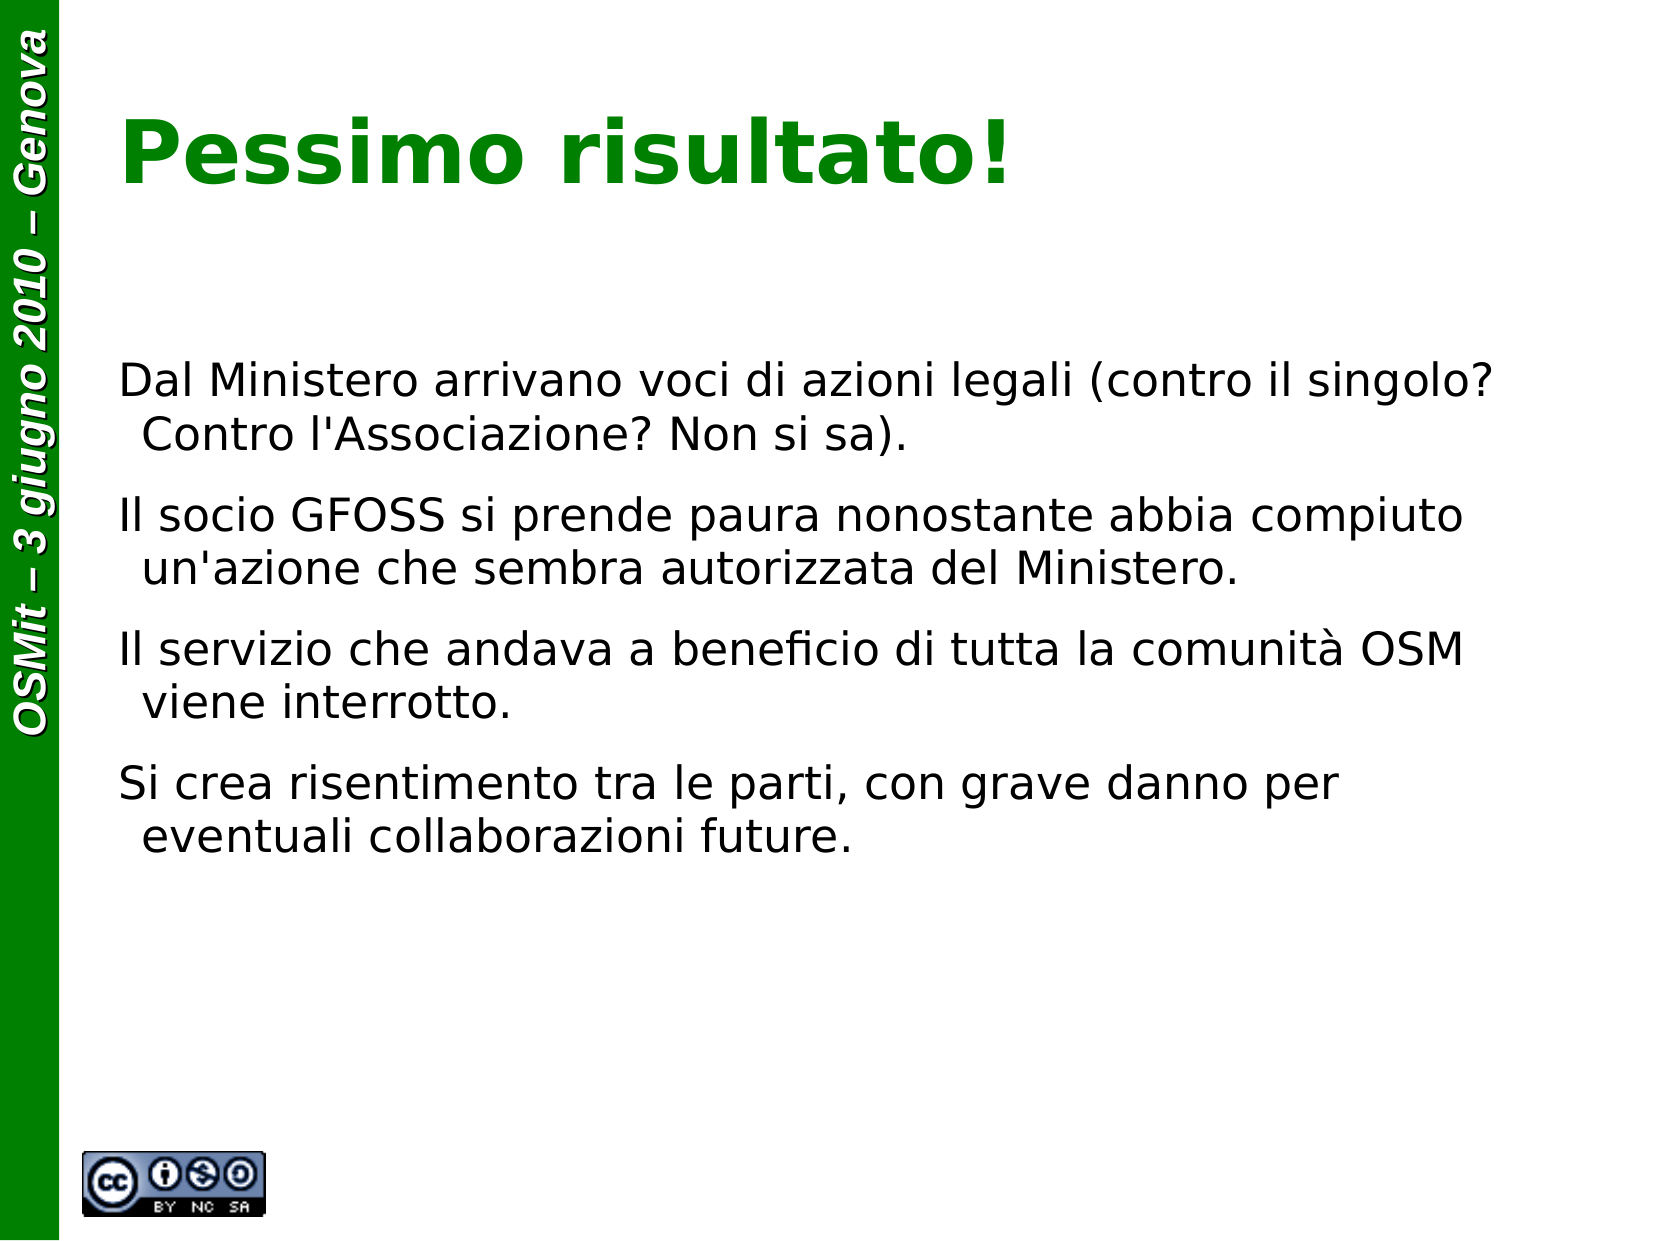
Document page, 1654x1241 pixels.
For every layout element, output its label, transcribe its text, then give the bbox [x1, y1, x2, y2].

title Pessimo risultato! [118, 56, 1565, 249]
list Dal Ministero arrivano voci di azioni legali (contro il singolo? Contro l'Associazione? Non si sa). Il socio GFOSS si prende paura nonostante abbia compiuto un'azione che sembra autorizzata del Ministero. Il servizio che andava a beneficio di tutta la comunità OSM viene interrotto. Si crea risentimento tra le parti, con grave danno per eventuali collaborazioni future. [118, 354, 1565, 1123]
picture [82, 1151, 266, 1217]
